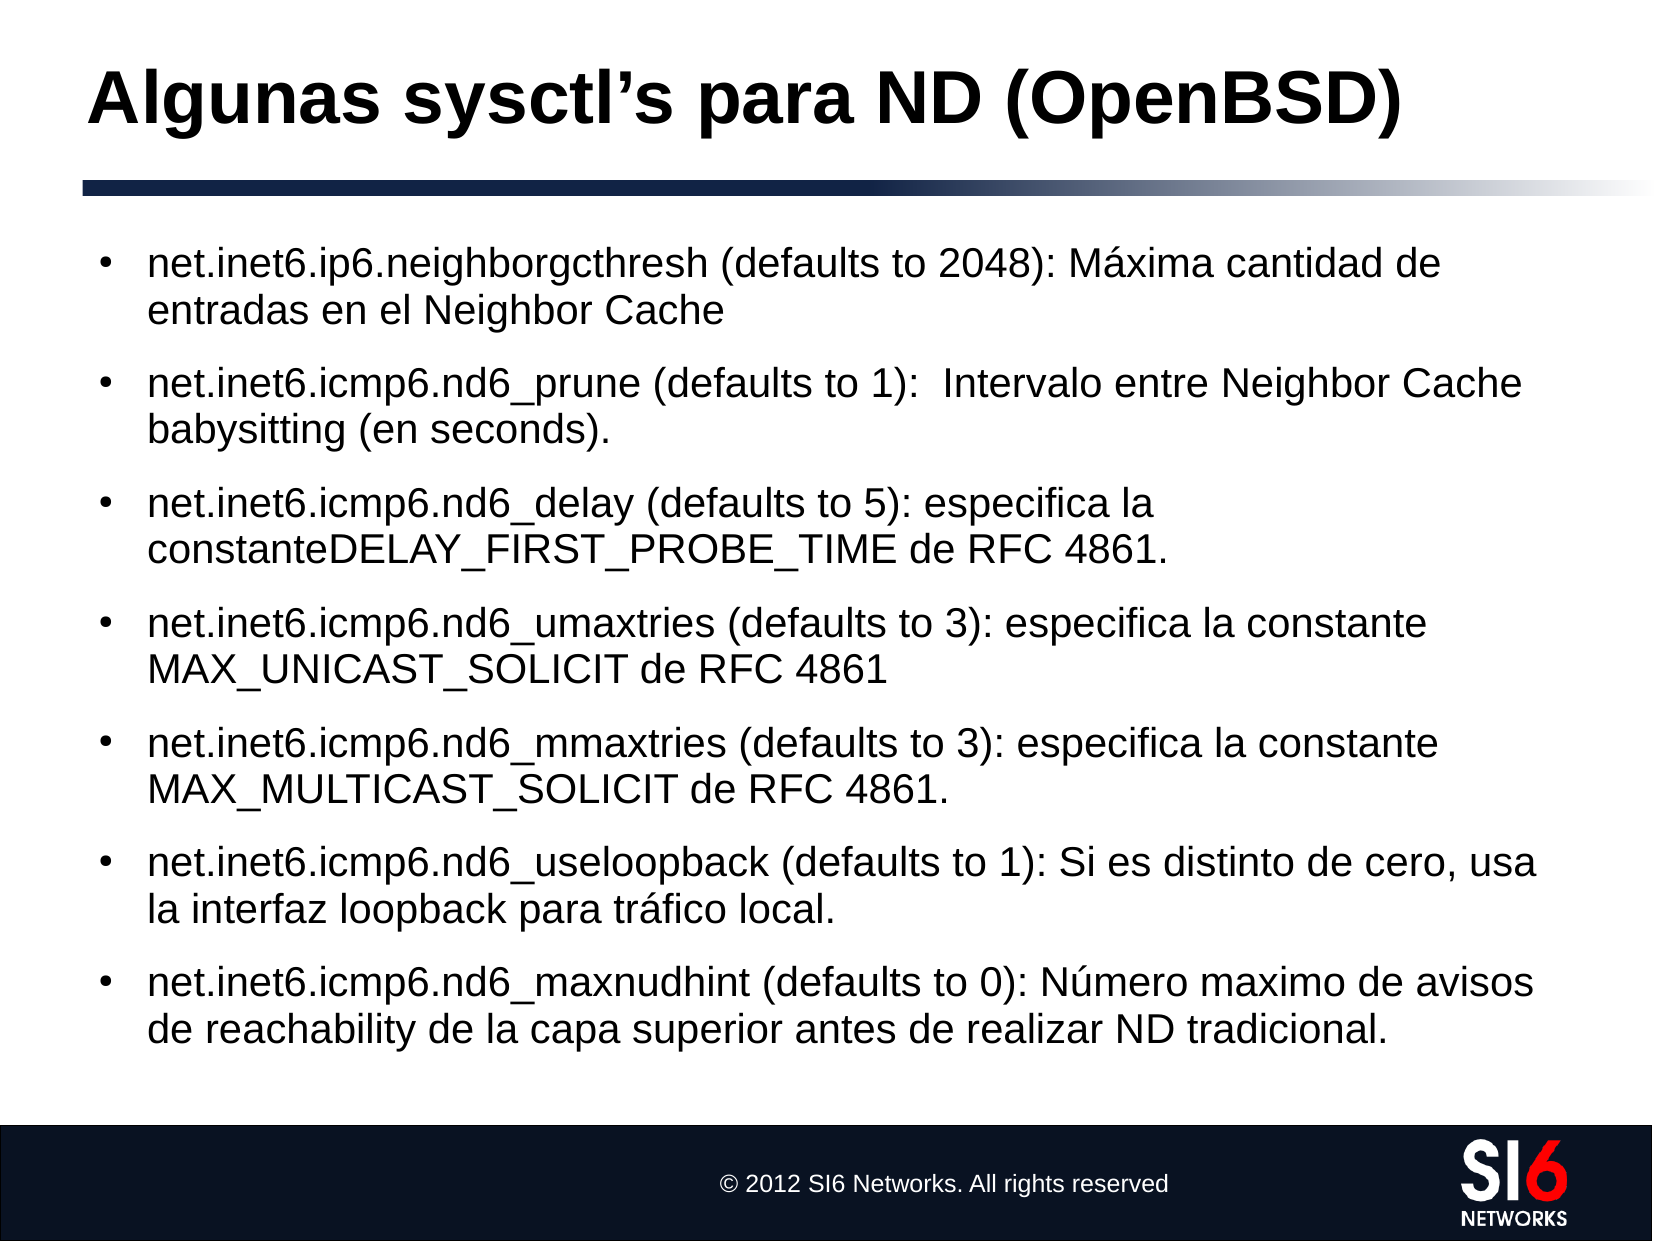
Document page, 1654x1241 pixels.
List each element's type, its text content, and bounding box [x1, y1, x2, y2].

picture [1461, 1139, 1567, 1226]
title Algunas sysctl’s para ND (OpenBSD) [86, 30, 1576, 166]
list net.inet6.ip6.neighborgcthresh (defaults to 2048): Máxima cantidad de entradas en el Neighbor Cache net.inet6.icmp6.nd6_prune (defaults to 1): Intervalo entre Neighbor Cache babysitting (en seconds). net.inet6.icmp6.nd6_delay (defaults to 5): especifica la constanteDELAY_FIRST_PROBE_TIME de RFC 4861. net.inet6.icmp6.nd6_umaxtries (defaults to 3): especifica la constante MAX_UNICAST_SOLICIT de RFC 4861 net.inet6.icmp6.nd6_mmaxtries (defaults to 3): especifica la constante MAX_MULTICAST_SOLICIT de RFC 4861. net.inet6.icmp6.nd6_useloopback (defaults to 1): Si es distinto de cero, usa la interfaz loopback para tráfico local. net.inet6.icmp6.nd6_maxnudhint (defaults to 0): Número maximo de avisos de reachability de la capa superior antes de realizar ND tradicional. [82, 240, 1571, 1059]
